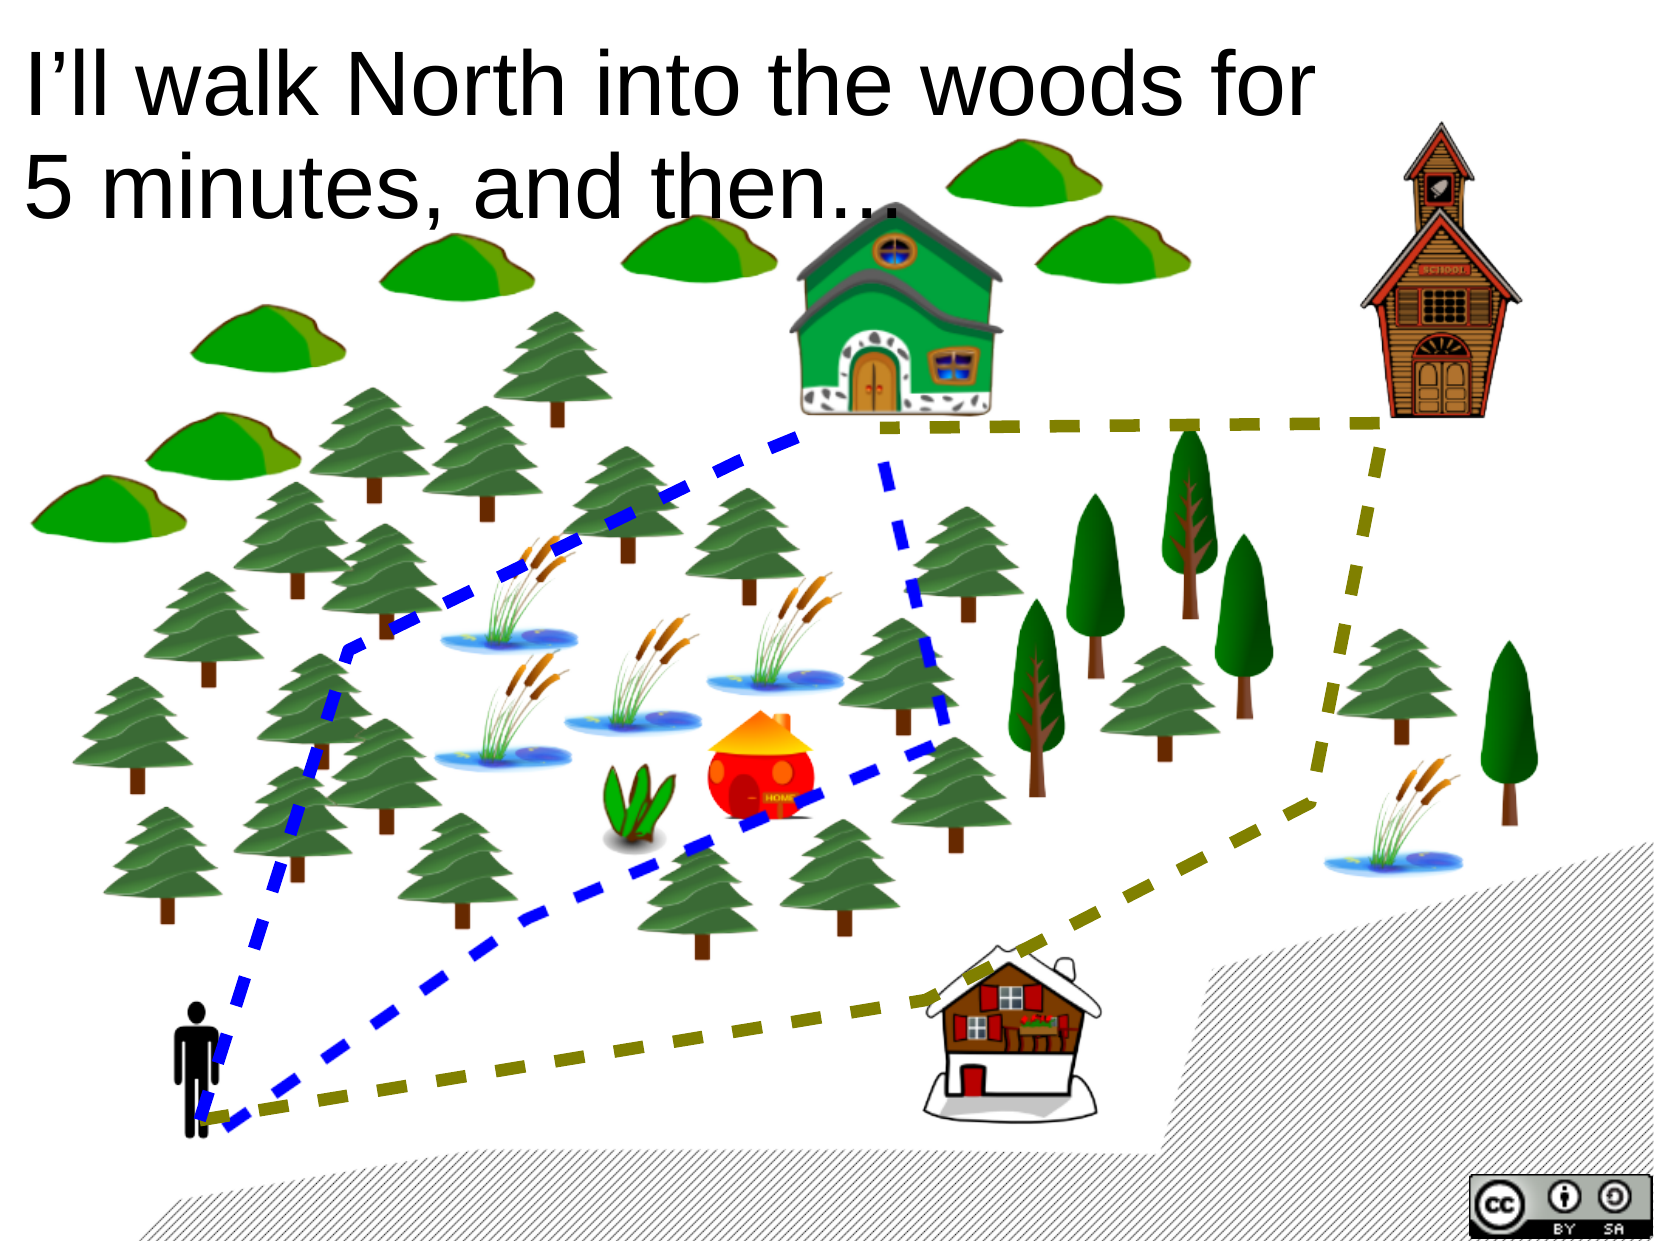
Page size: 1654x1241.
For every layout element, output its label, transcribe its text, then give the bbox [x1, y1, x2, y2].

picture [5, 7, 1654, 1241]
title I’ll walk North into the woods for 5 minutes, and then... [23, 0, 1363, 290]
